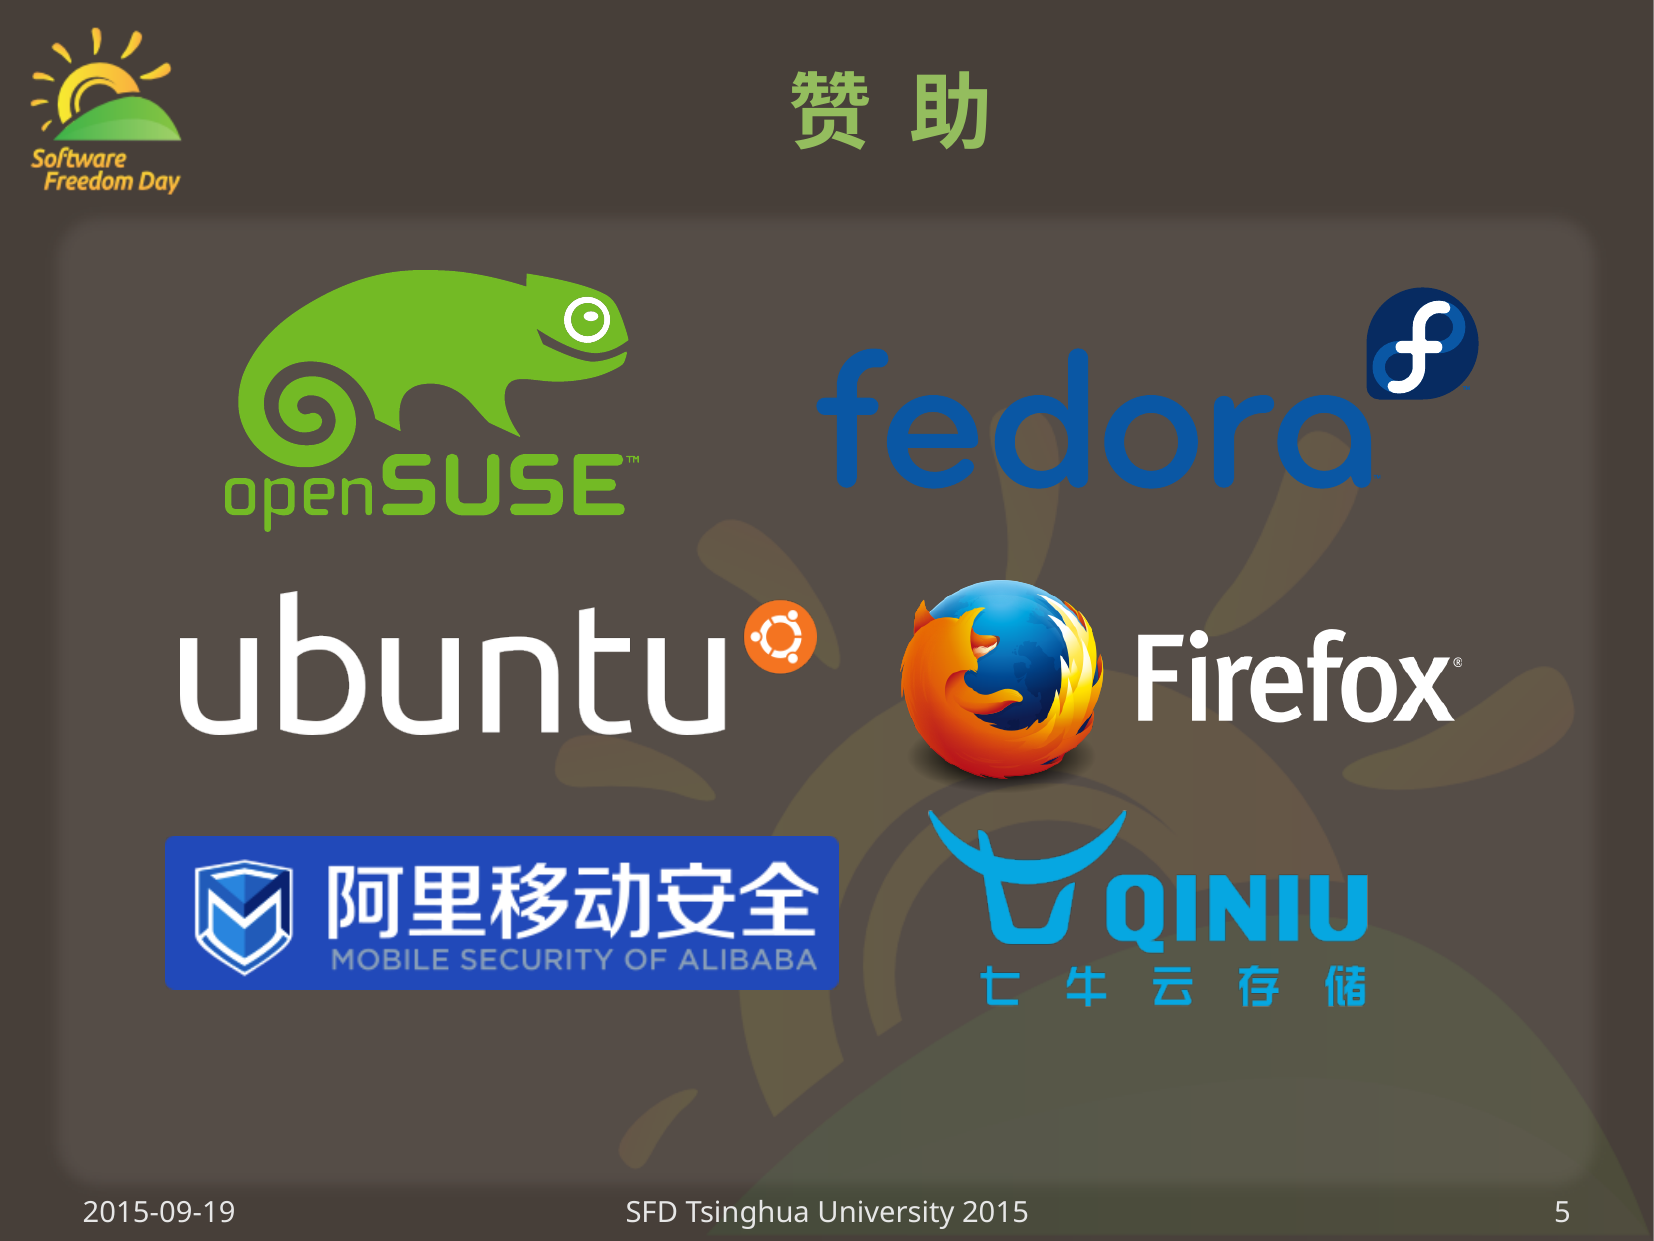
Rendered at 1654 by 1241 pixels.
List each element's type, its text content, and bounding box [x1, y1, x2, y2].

picture [0, 0, 1654, 1241]
title 赞 助 [210, 9, 1571, 205]
